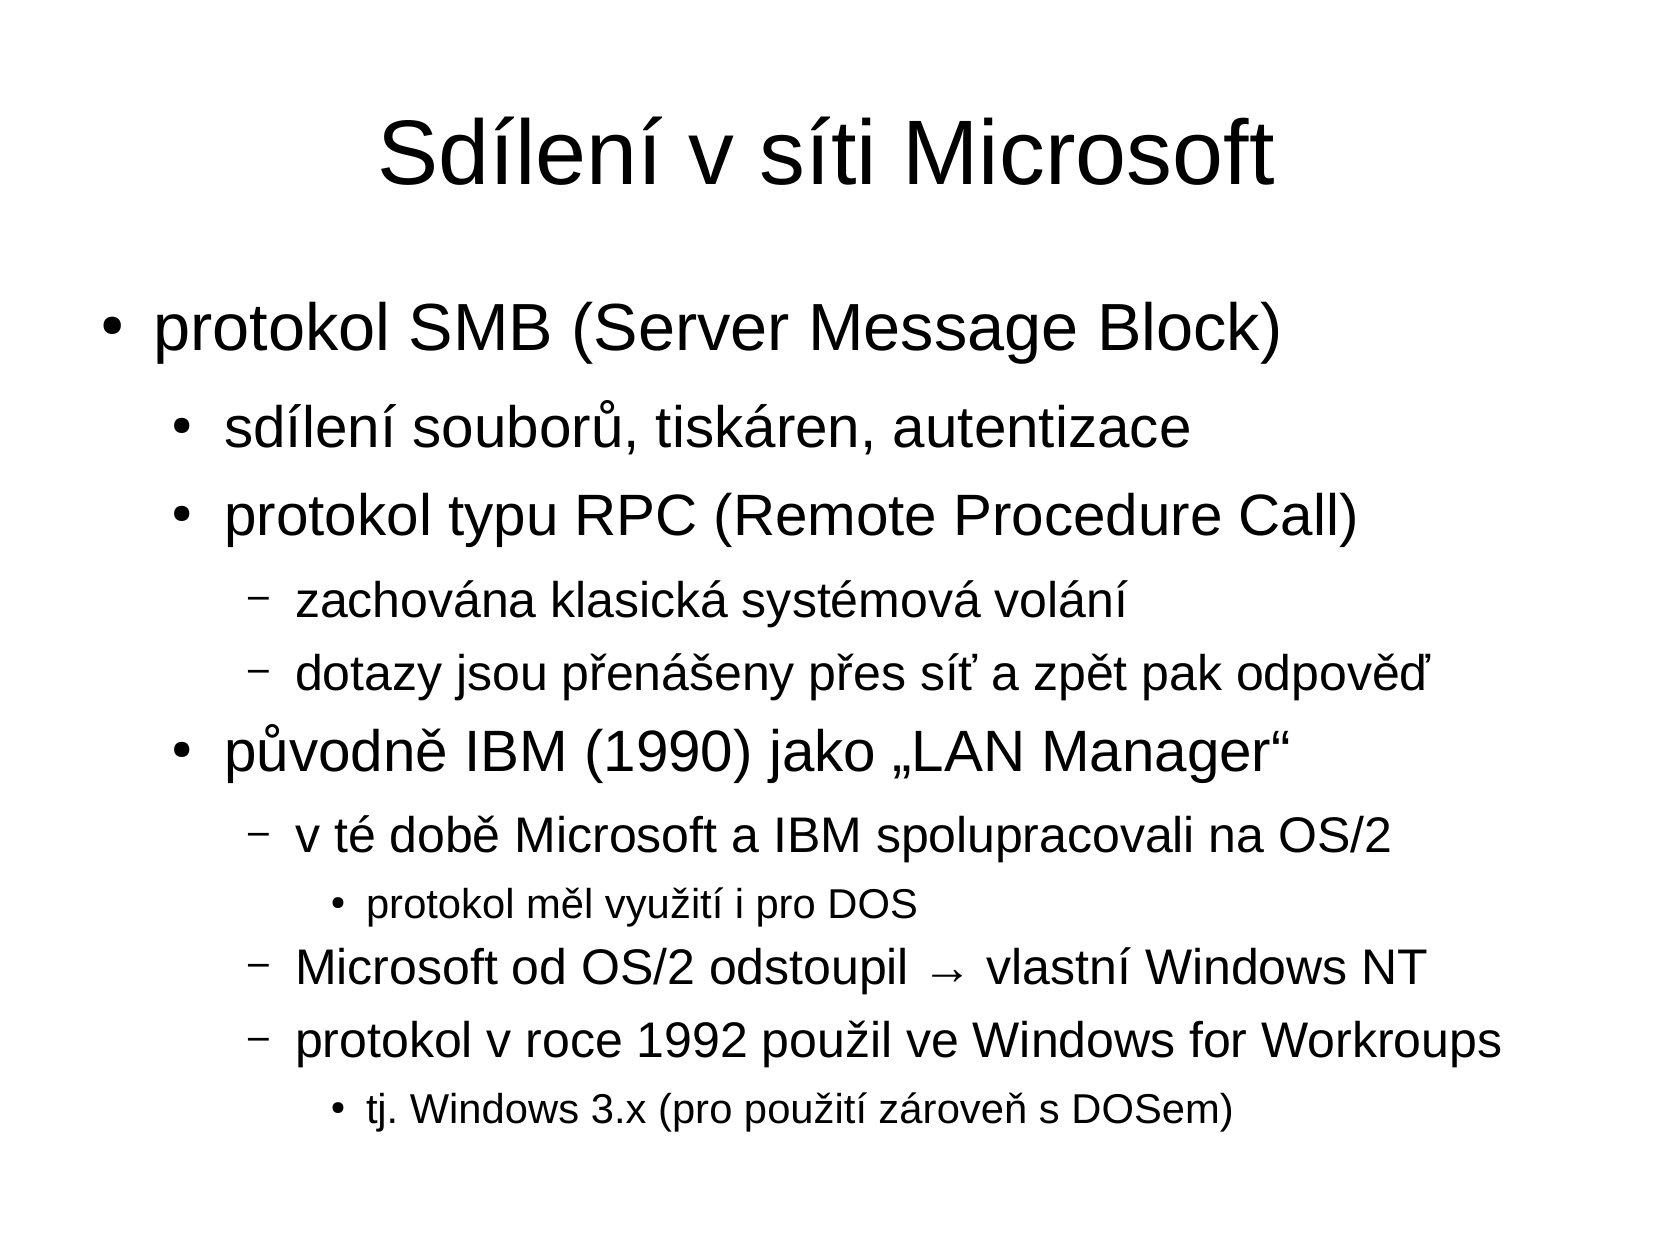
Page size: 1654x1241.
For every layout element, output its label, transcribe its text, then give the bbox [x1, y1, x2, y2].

title Sdílení v síti Microsoft [82, 49, 1571, 257]
list protokol SMB (Server Message Block) sdílení souborů, tiskáren, autentizace protokol typu RPC (Remote Procedure Call) zachována klasická systémová volání dotazy jsou přenášeny přes síť a zpět pak odpověď původně IBM (1990) jako „LAN Manager“ v té době Microsoft a IBM spolupracovali na OS/2 protokol měl využití i pro DOS Microsoft od OS/2 odstoupil → vlastní Windows NT protokol v roce 1992 použil ve Windows for Workroups tj. Windows 3.x (pro použití zároveň s DOSem) [82, 290, 1571, 1109]
